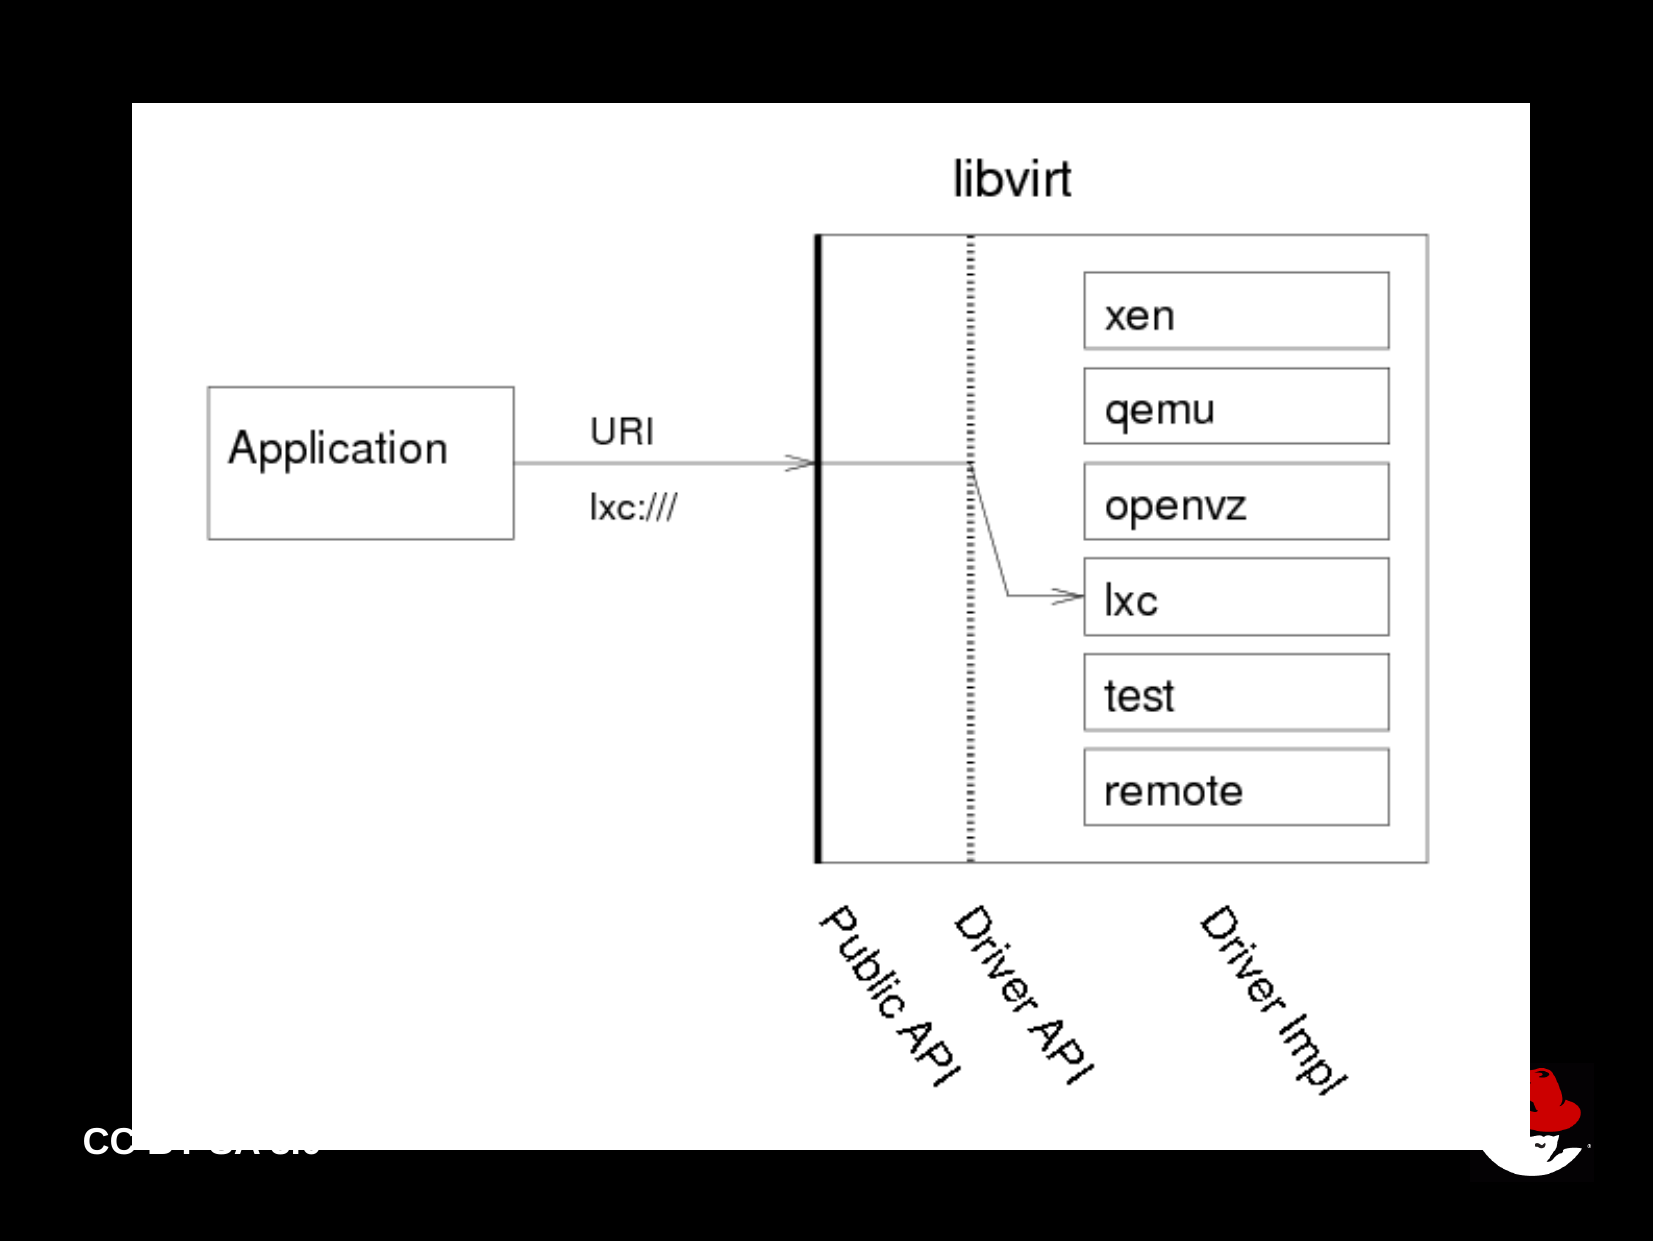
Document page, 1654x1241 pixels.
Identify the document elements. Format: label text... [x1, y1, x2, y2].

text_box CC BY SA 3.0 [82, 1109, 1571, 1174]
picture [132, 103, 1594, 1182]
